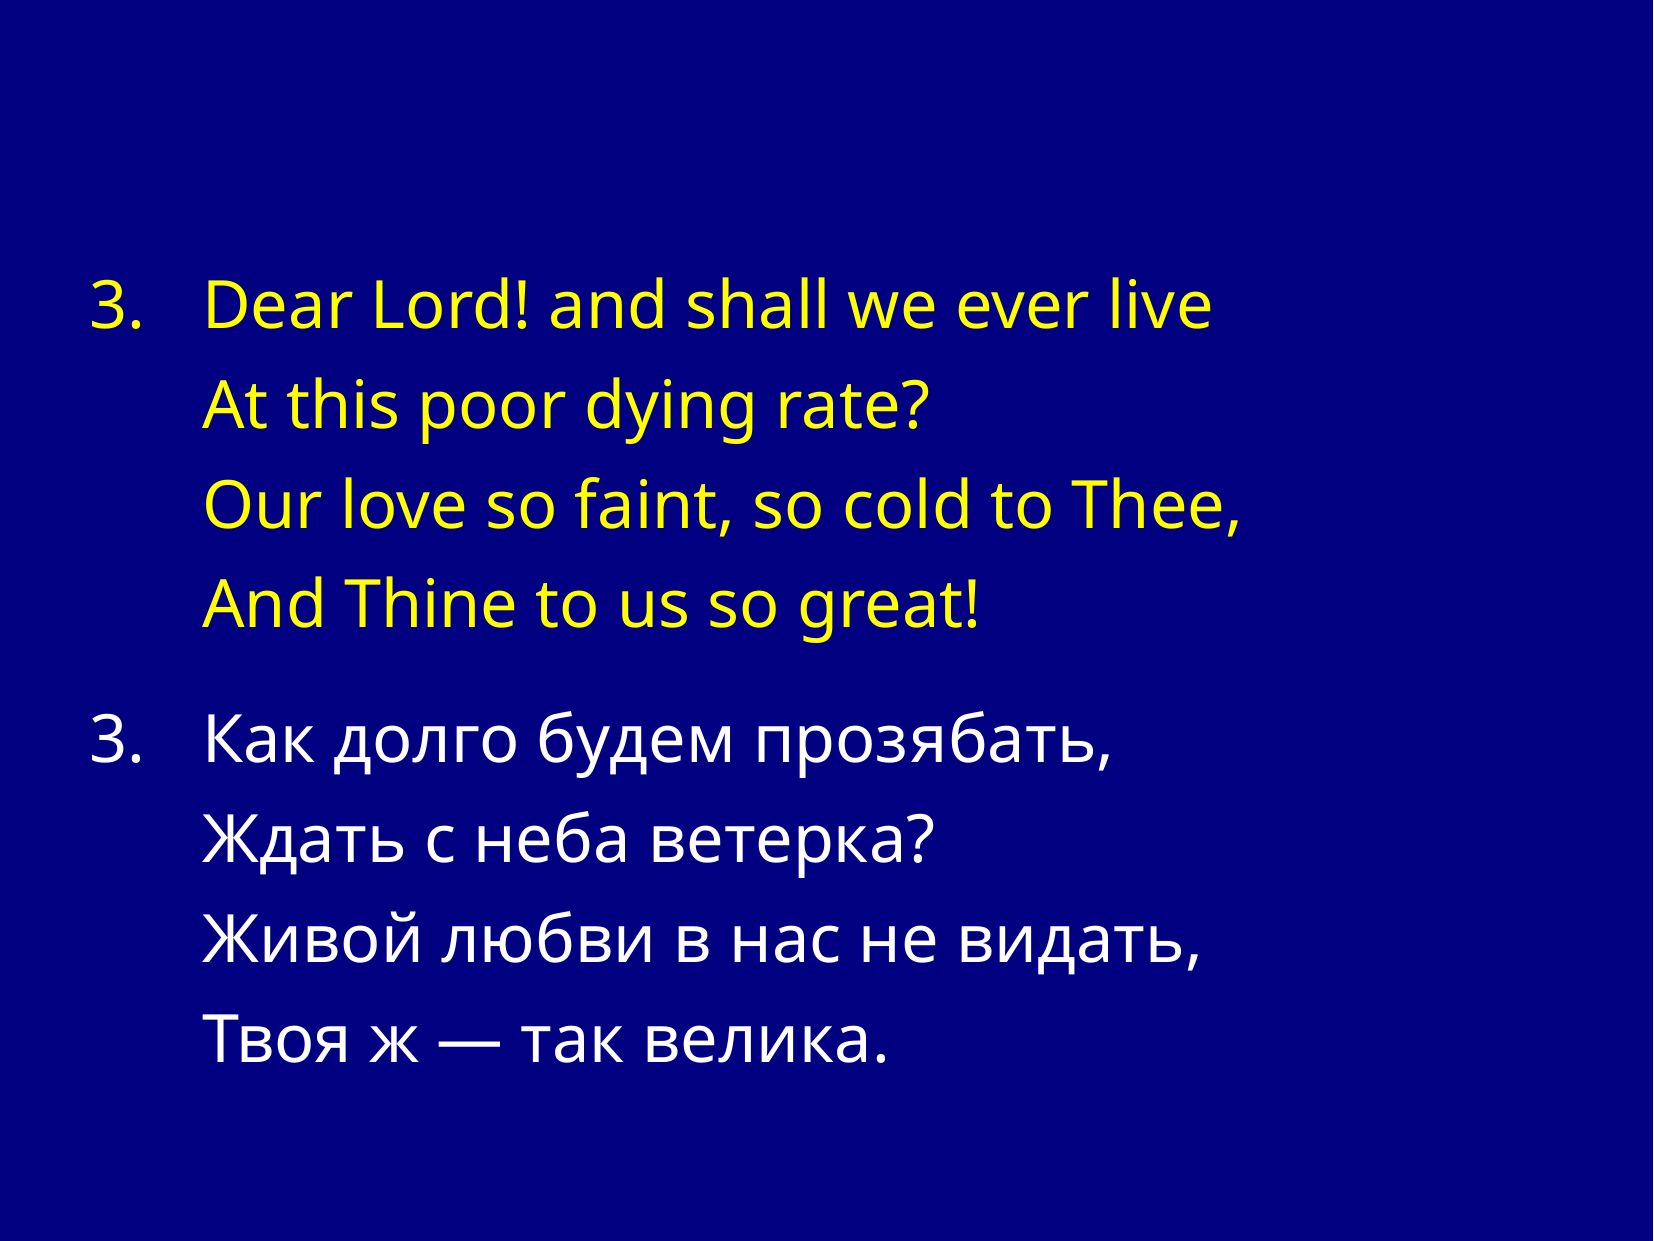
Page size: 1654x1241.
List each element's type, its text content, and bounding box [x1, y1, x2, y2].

text_box 3. Как долго будем прозябать, Ждать с неба ветерка? Живой любви в нас не видать, Твоя ж — так велика. [75, 675, 1576, 1163]
text_box 3. Dear Lord! and shall we ever live At this poor dying rate? Our love so faint, so cold to Thee, And Thine to us so great! [75, 150, 1576, 638]
